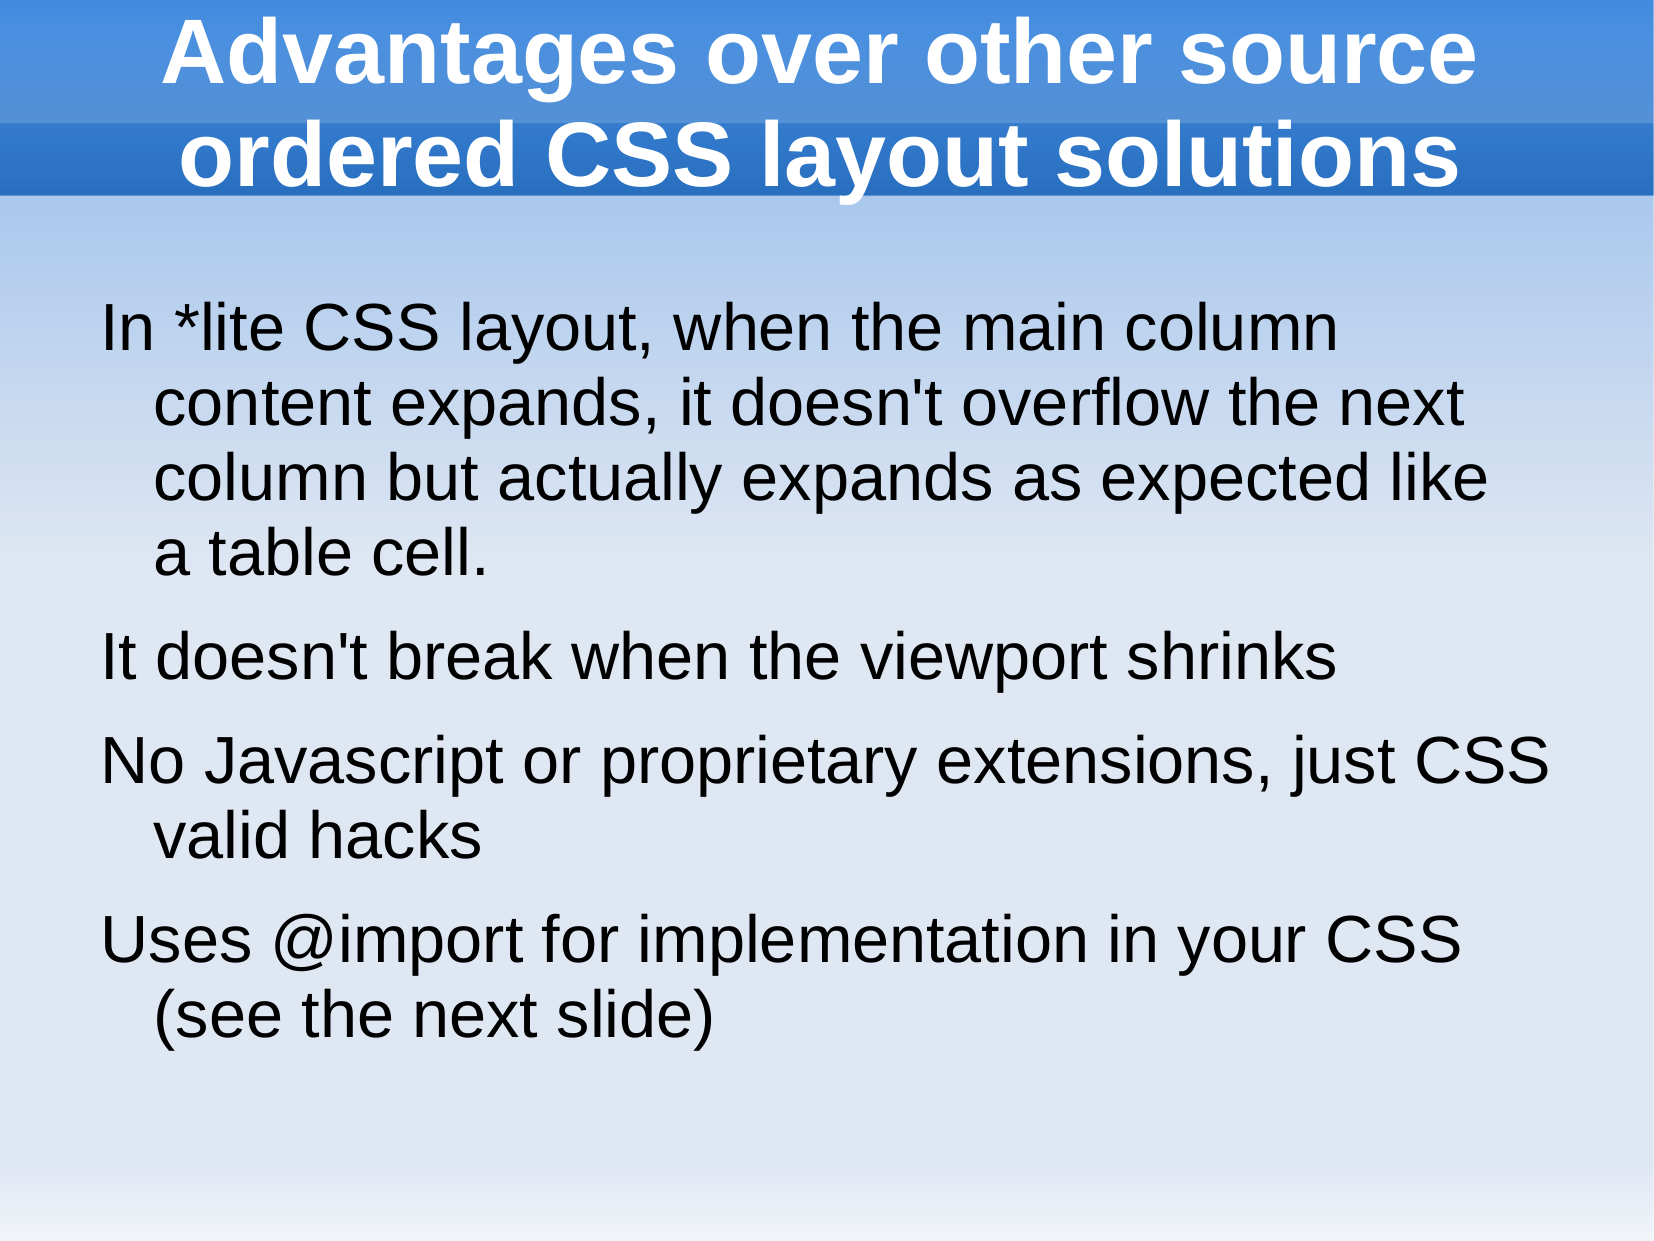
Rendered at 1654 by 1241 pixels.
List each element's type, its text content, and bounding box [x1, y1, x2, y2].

title Advantages over other source ordered CSS layout solutions [76, 1, 1565, 207]
list In *lite CSS layout, when the main column content expands, it doesn't overflow the next column but actually expands as expected like a table cell. It doesn't break when the viewport shrinks No Javascript or proprietary extensions, just CSS valid hacks Uses @import for implementation in your CSS (see the next slide) [82, 290, 1571, 1094]
picture [0, 0, 1654, 1241]
